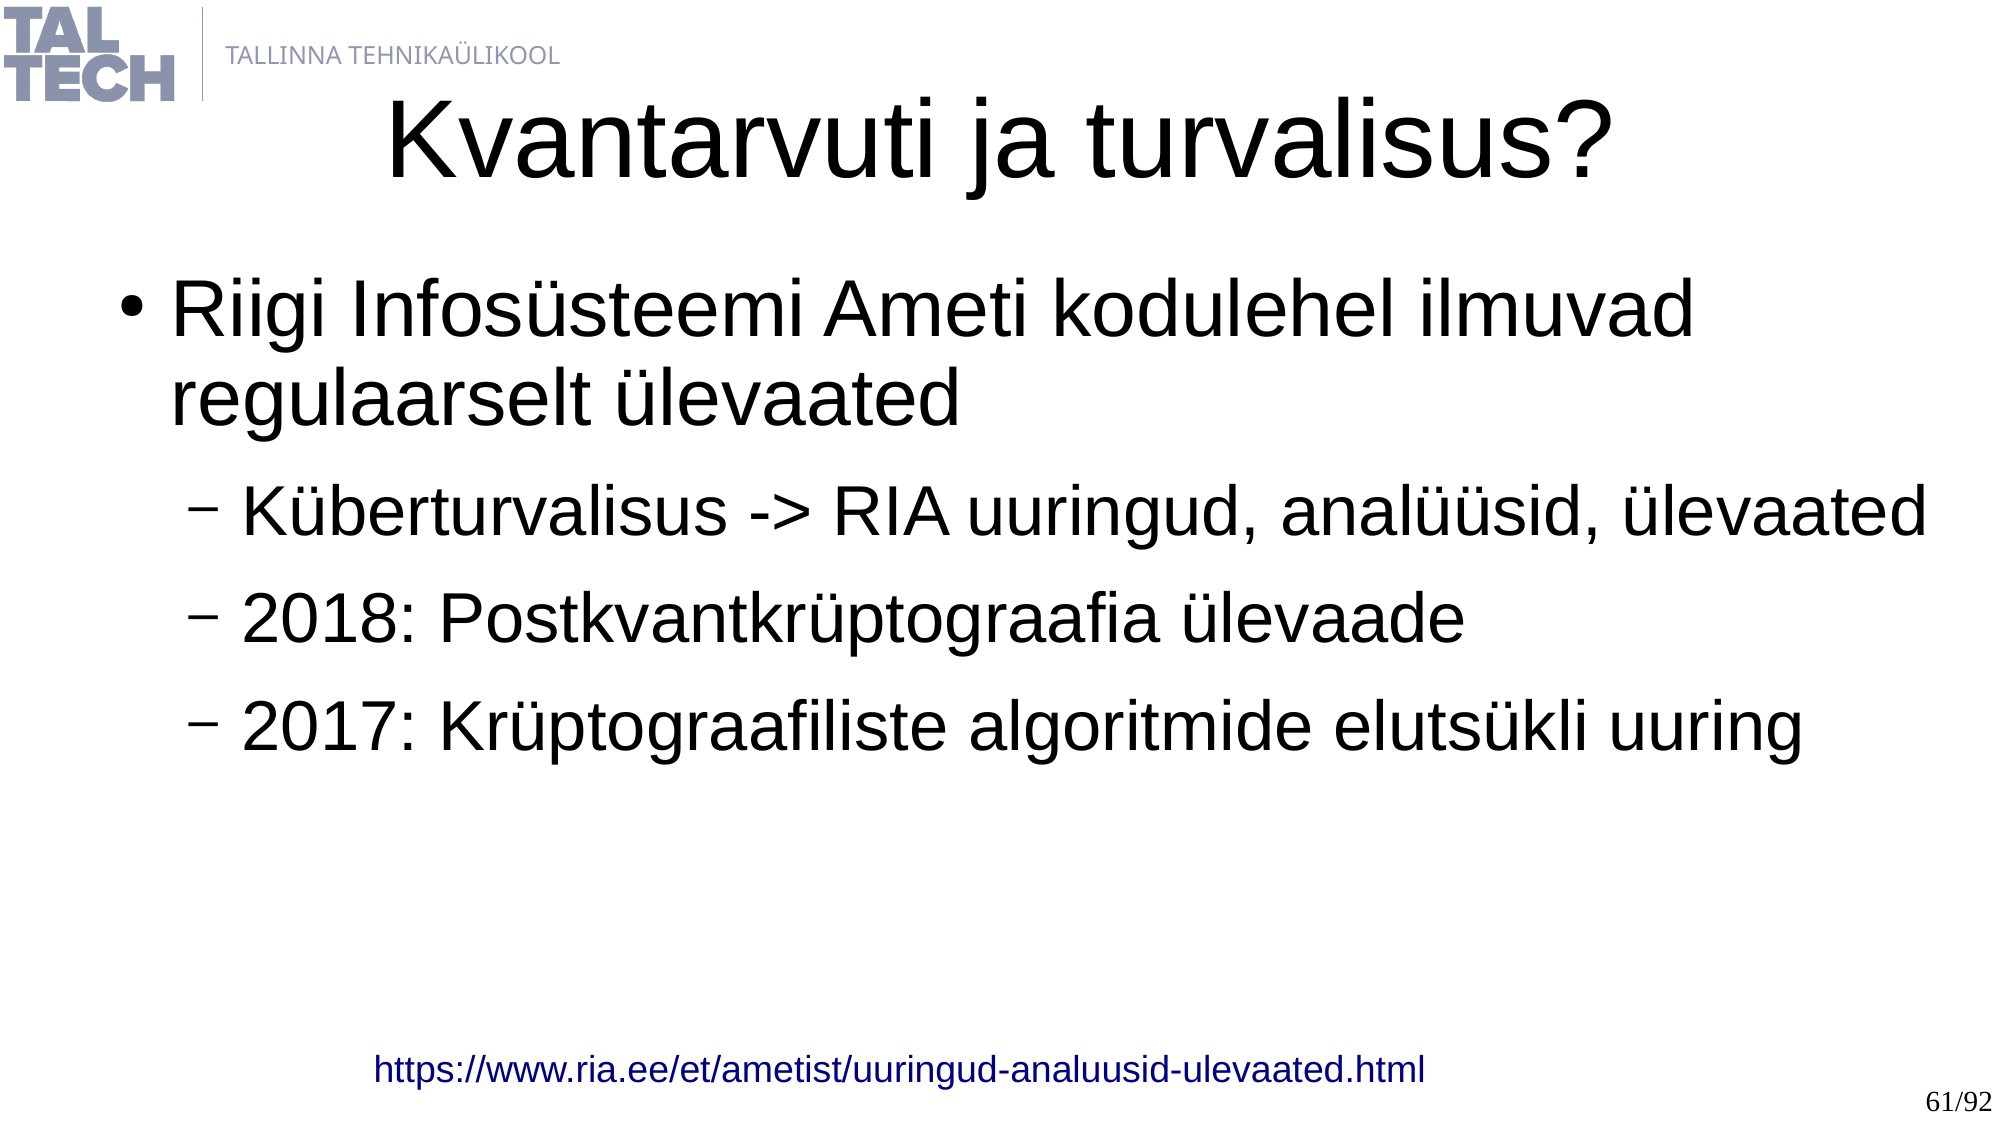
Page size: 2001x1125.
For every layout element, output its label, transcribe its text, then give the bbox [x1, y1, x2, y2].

picture [0, 0, 178, 107]
text_box https://www.ria.ee/et/ametist/uuringud-analuusid-ulevaated.html [358, 1041, 1441, 1099]
list Riigi Infosüsteemi Ameti kodulehel ilmuvad regulaarselt ülevaated Küberturvalisus -> RIA uuringud, analüüsid, ülevaated 2018: Postkvantkrüptograafia ülevaade 2017: Krüptograafiliste algoritmide elutsükli uuring [99, 263, 1961, 981]
title Kvantarvuti ja turvalisus? [99, 44, 1901, 233]
